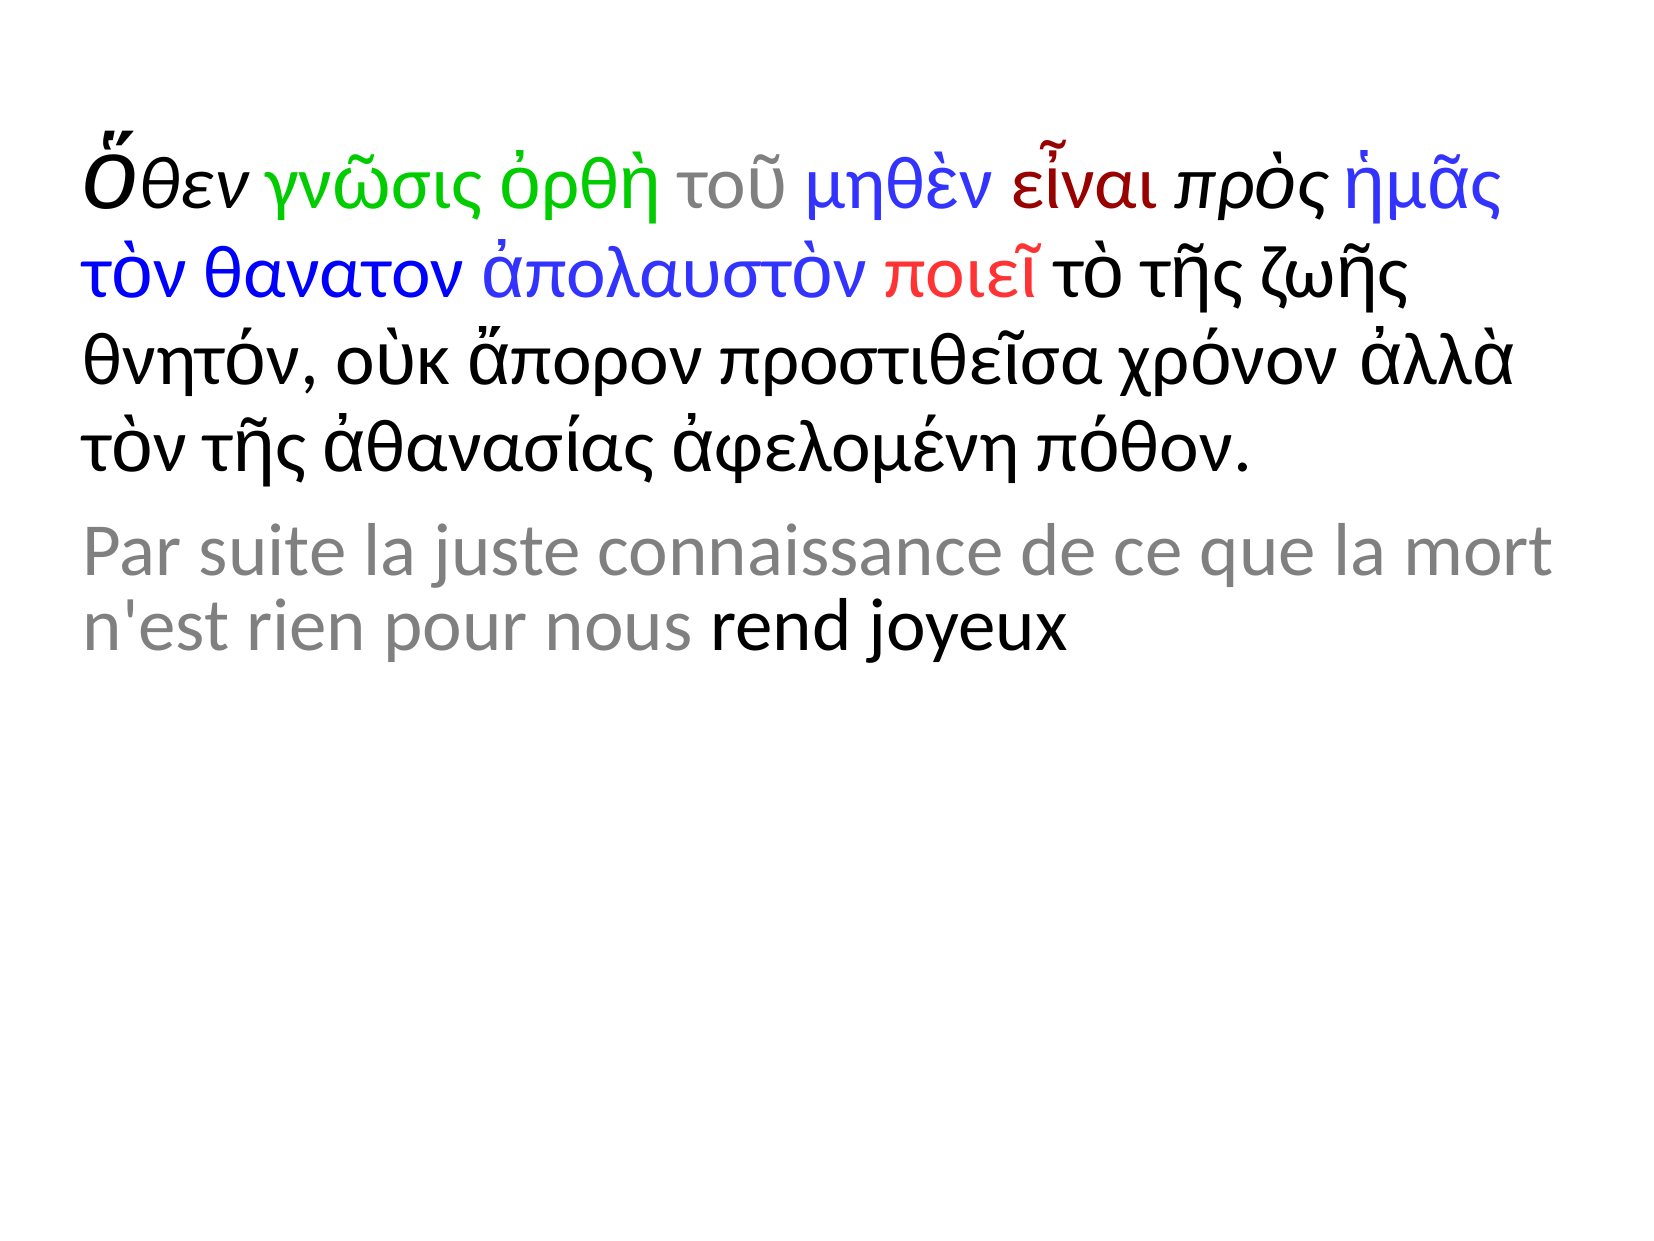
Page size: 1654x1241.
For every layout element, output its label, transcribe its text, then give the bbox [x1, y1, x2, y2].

list ὅθεν γνῶσις ὀρθὴ τοῦ μηθὲν εἶναι πρὸς ἡμᾶς τὸν θανατον ἀπολαυστὸν ποιεῖ τὸ τῆς ζωῆς θνητόν, οὺκ ἄπορον προστιθεῖσα χρόνον ἀλλὰ τὸν τῆς ἀθανασίας ἀφελομένη πόθον. Par suite la juste connaissance de ce que la mort n'est rien pour nous rend joyeux [82, 118, 1571, 1121]
